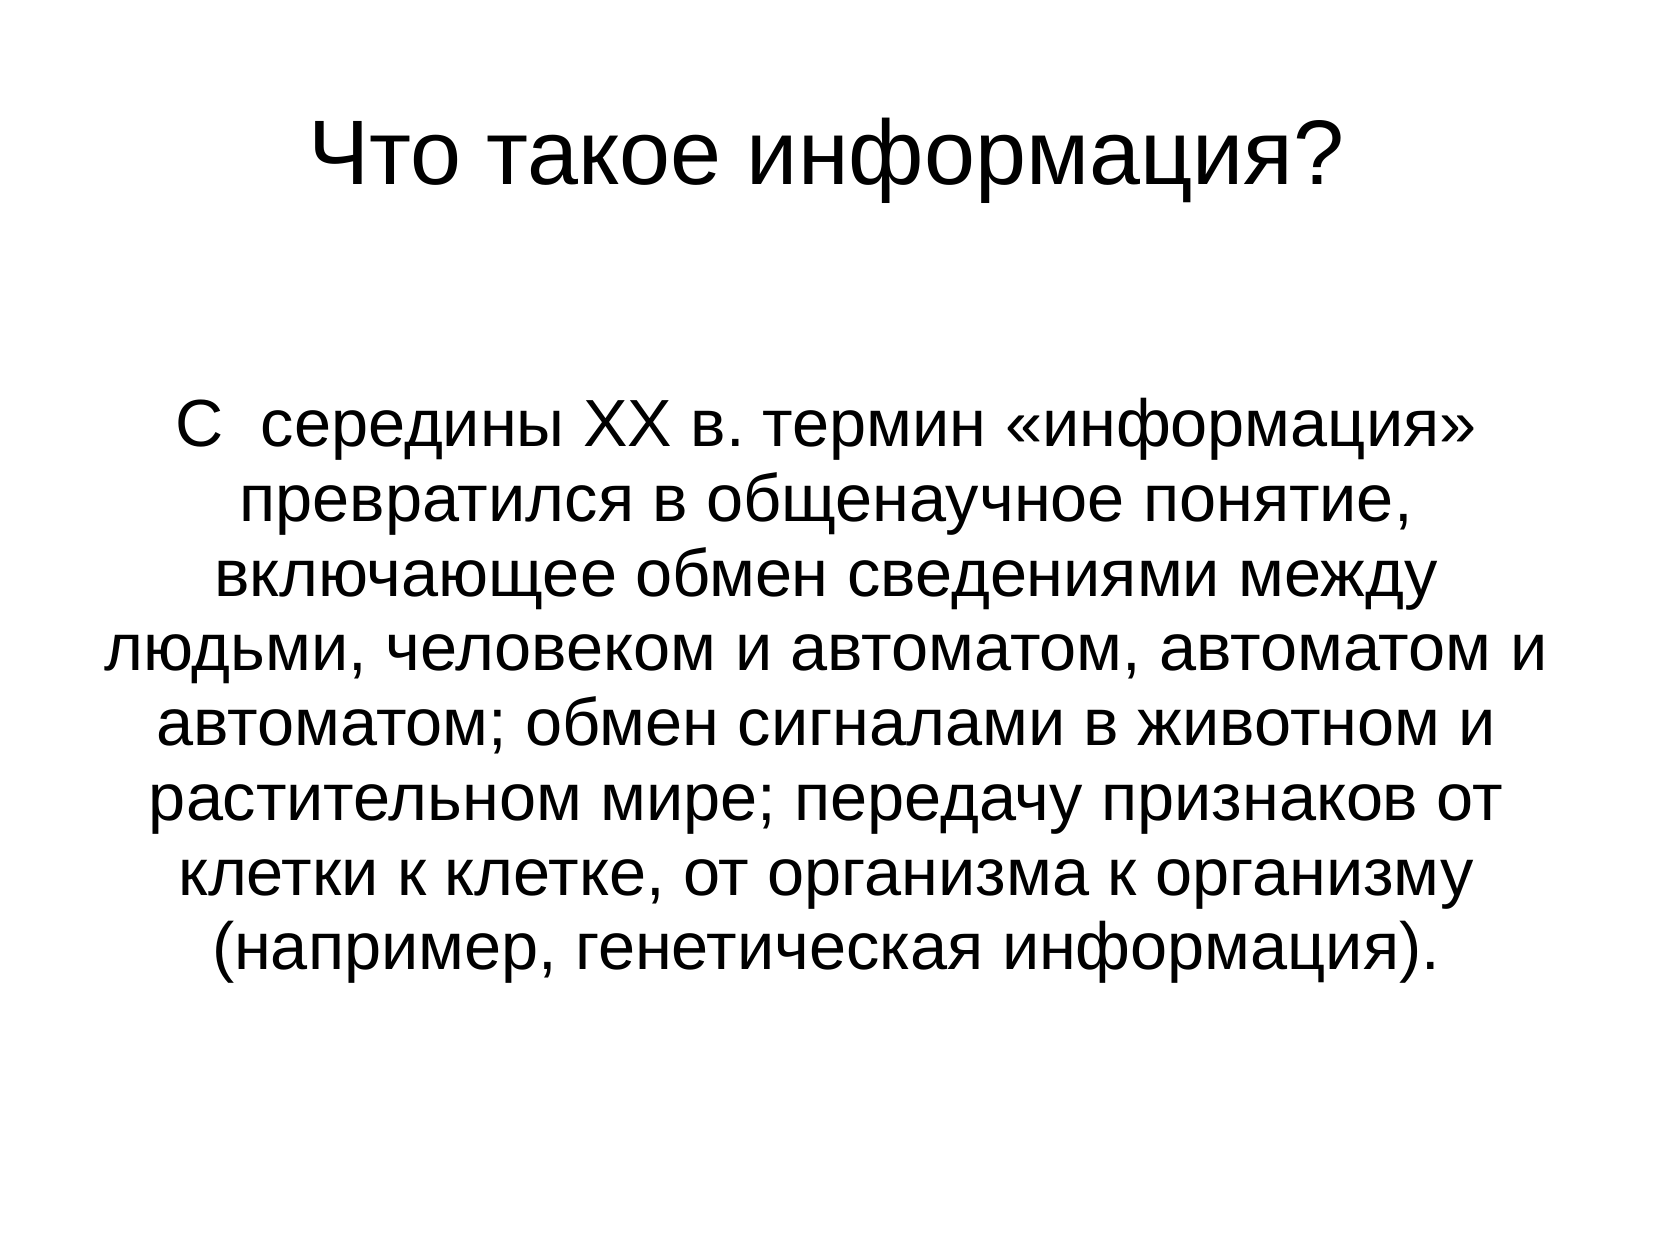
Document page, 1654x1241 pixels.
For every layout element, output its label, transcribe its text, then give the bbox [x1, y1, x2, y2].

subtitle С середины XX в. термин «информация» превратился в общенаучное понятие, включающее обмен сведениями между людьми, человеком и автоматом, автоматом и автоматом; обмен сигналами в животном и растительном мире; передачу признаков от клетки к клетке, от организма к организму (например, генетическая информация). [82, 325, 1571, 1045]
title Что такое информация? [82, 49, 1571, 257]
